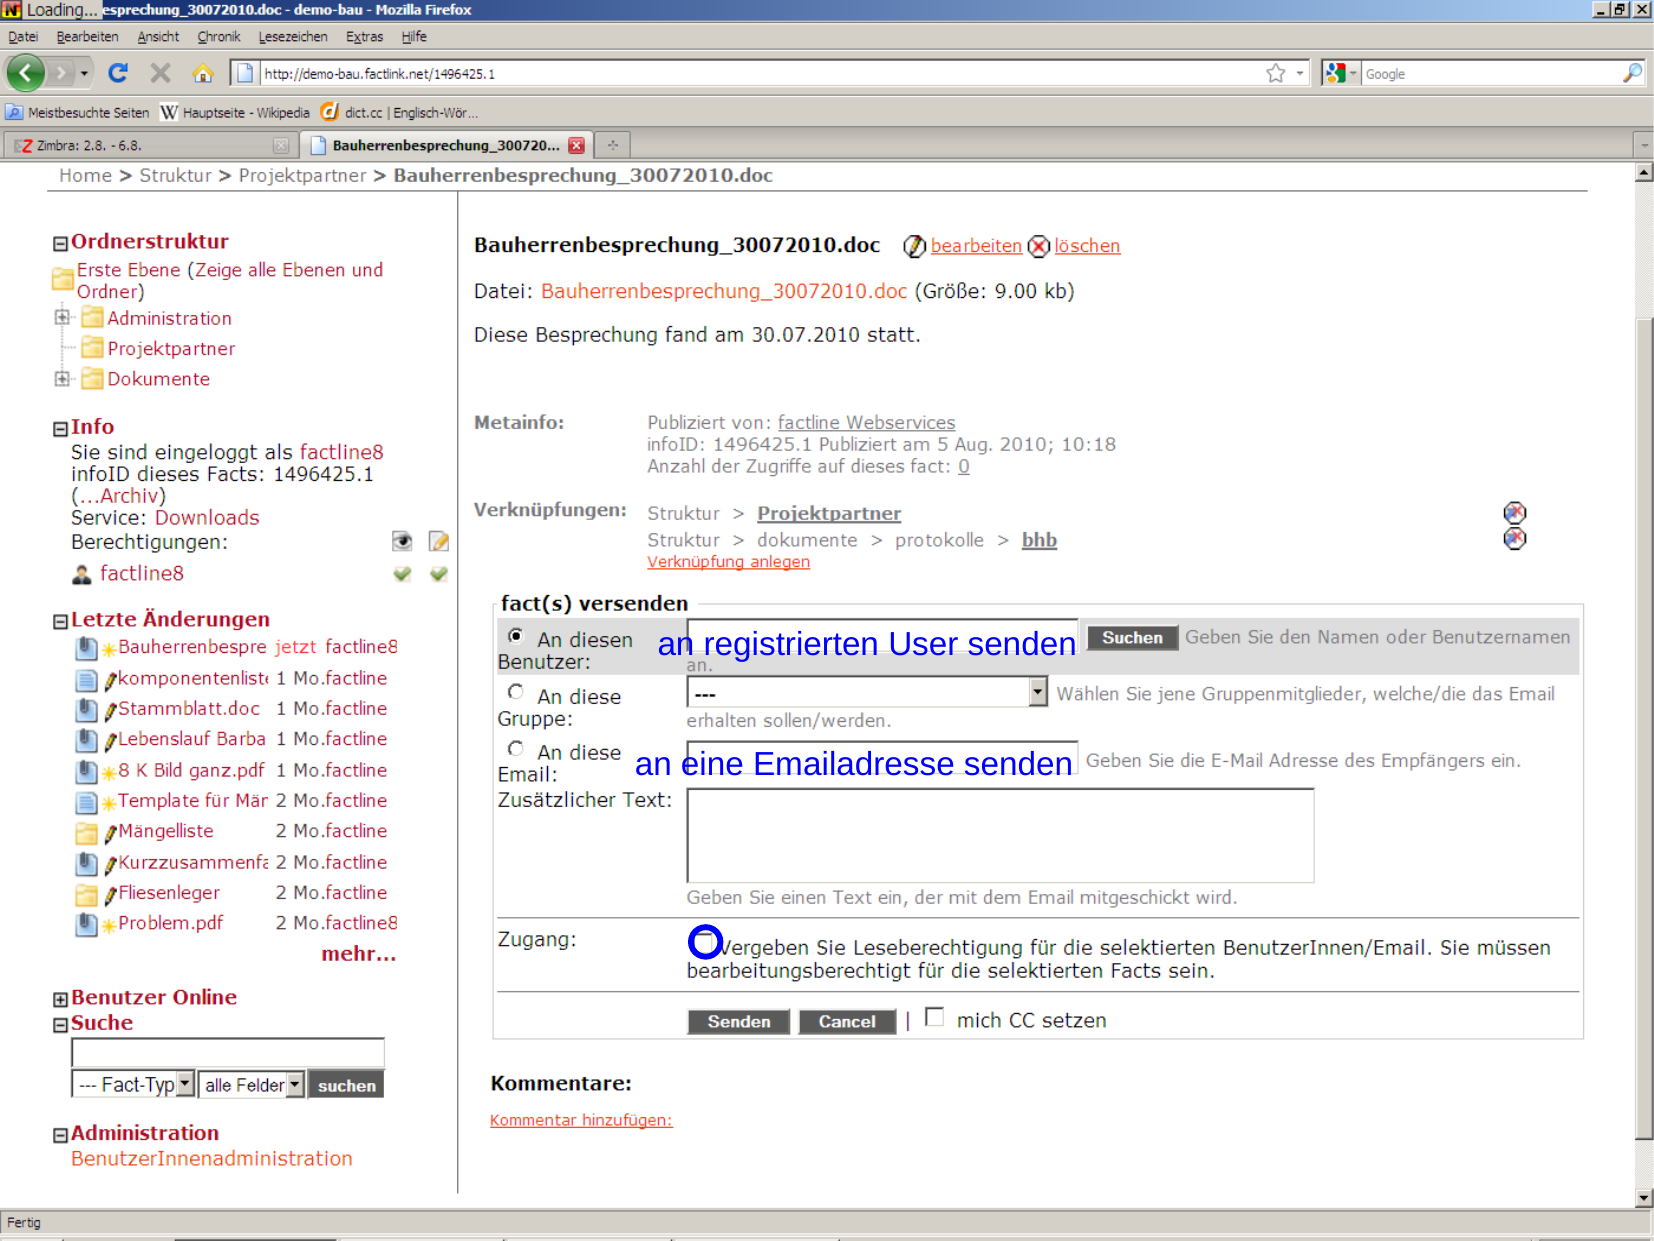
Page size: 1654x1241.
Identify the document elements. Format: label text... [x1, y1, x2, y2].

text_box [690, 927, 721, 957]
text_box an eine Emailadresse senden [620, 738, 1093, 798]
picture [0, 0, 1654, 1241]
text_box an registrierten User senden [642, 614, 1322, 697]
